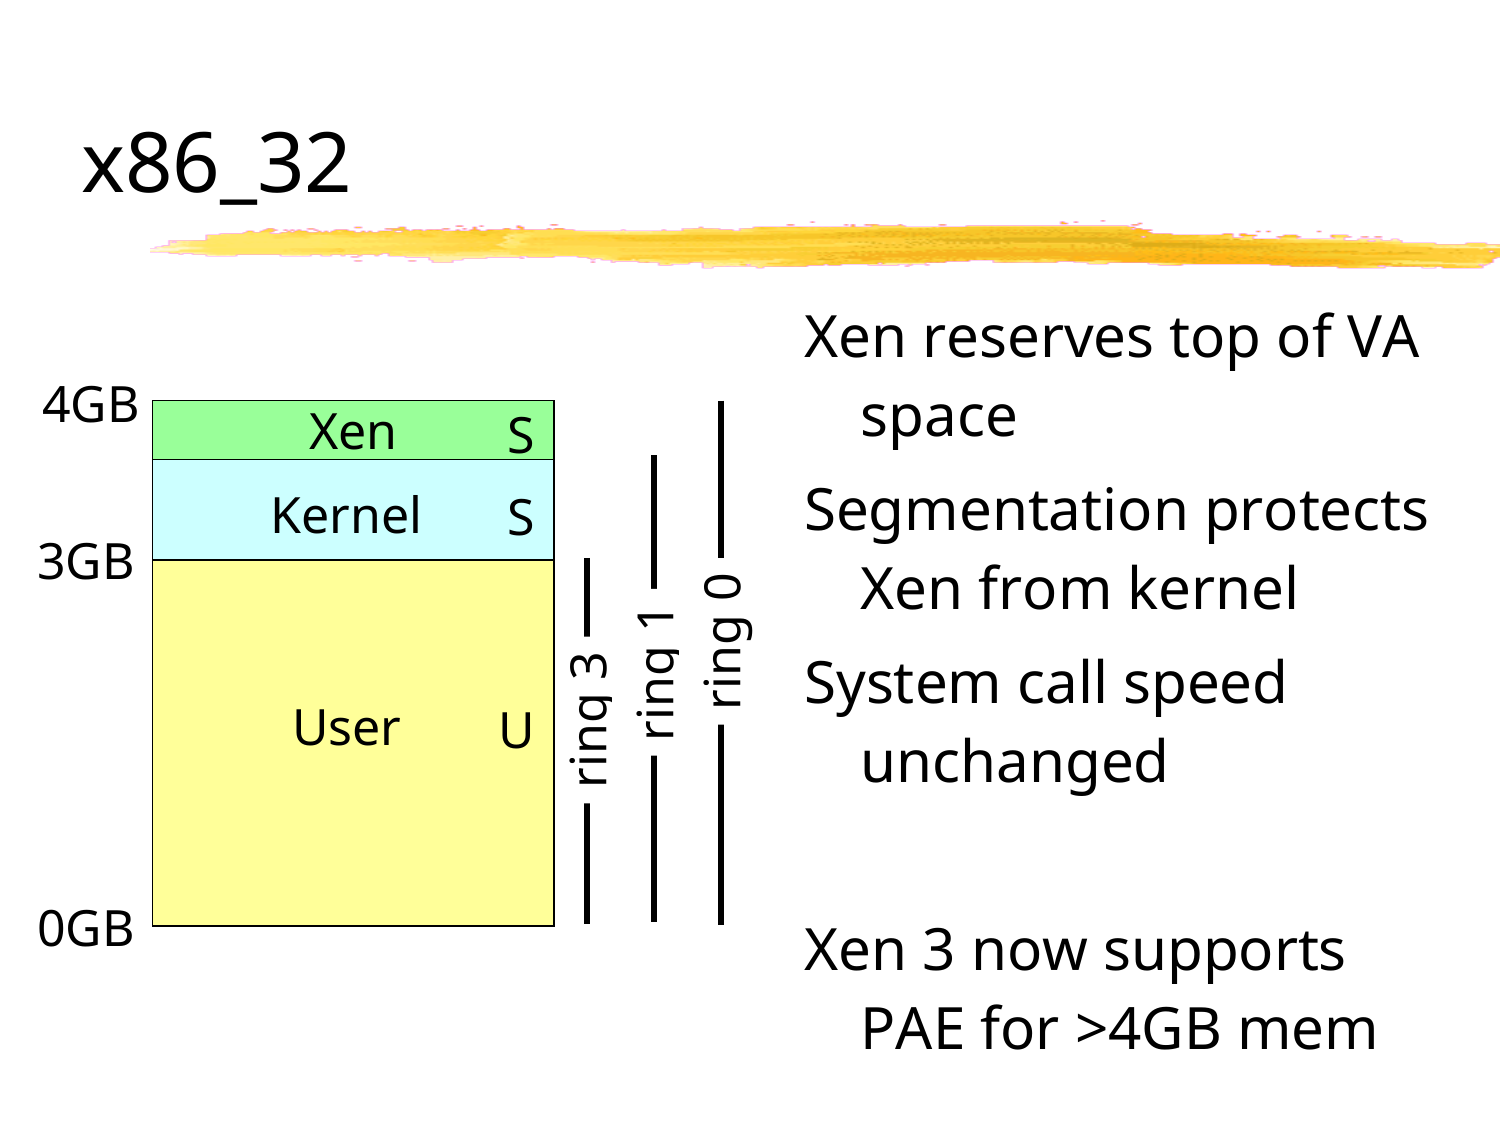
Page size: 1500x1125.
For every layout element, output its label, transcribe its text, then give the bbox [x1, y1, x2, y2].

text_box S [493, 476, 551, 559]
text_box ring 1 [612, 588, 696, 756]
text_box S [493, 392, 551, 476]
text_box [152, 460, 555, 927]
text_box ring 0 [679, 558, 763, 725]
text_box User [277, 684, 417, 769]
picture [150, 215, 1500, 279]
text_box ring 3 [555, 636, 629, 804]
text_box ring 3 [582, 701, 603, 716]
text_box 0GB [22, 884, 150, 969]
text_box Xen [551, 400, 555, 460]
text_box Xen [152, 400, 493, 460]
text_box ring 1 [649, 654, 670, 669]
text_box U [484, 687, 551, 772]
list Xen reserves top of VA space Segmentation protects Xen from kernel System call speed unchanged Xen 3 now supports PAE for >4GB mem [789, 287, 1448, 1075]
text_box 3GB [22, 518, 150, 603]
text_box 4GB [27, 360, 155, 445]
text_box Kernel [256, 472, 439, 556]
title x86_32 [66, 37, 1342, 225]
